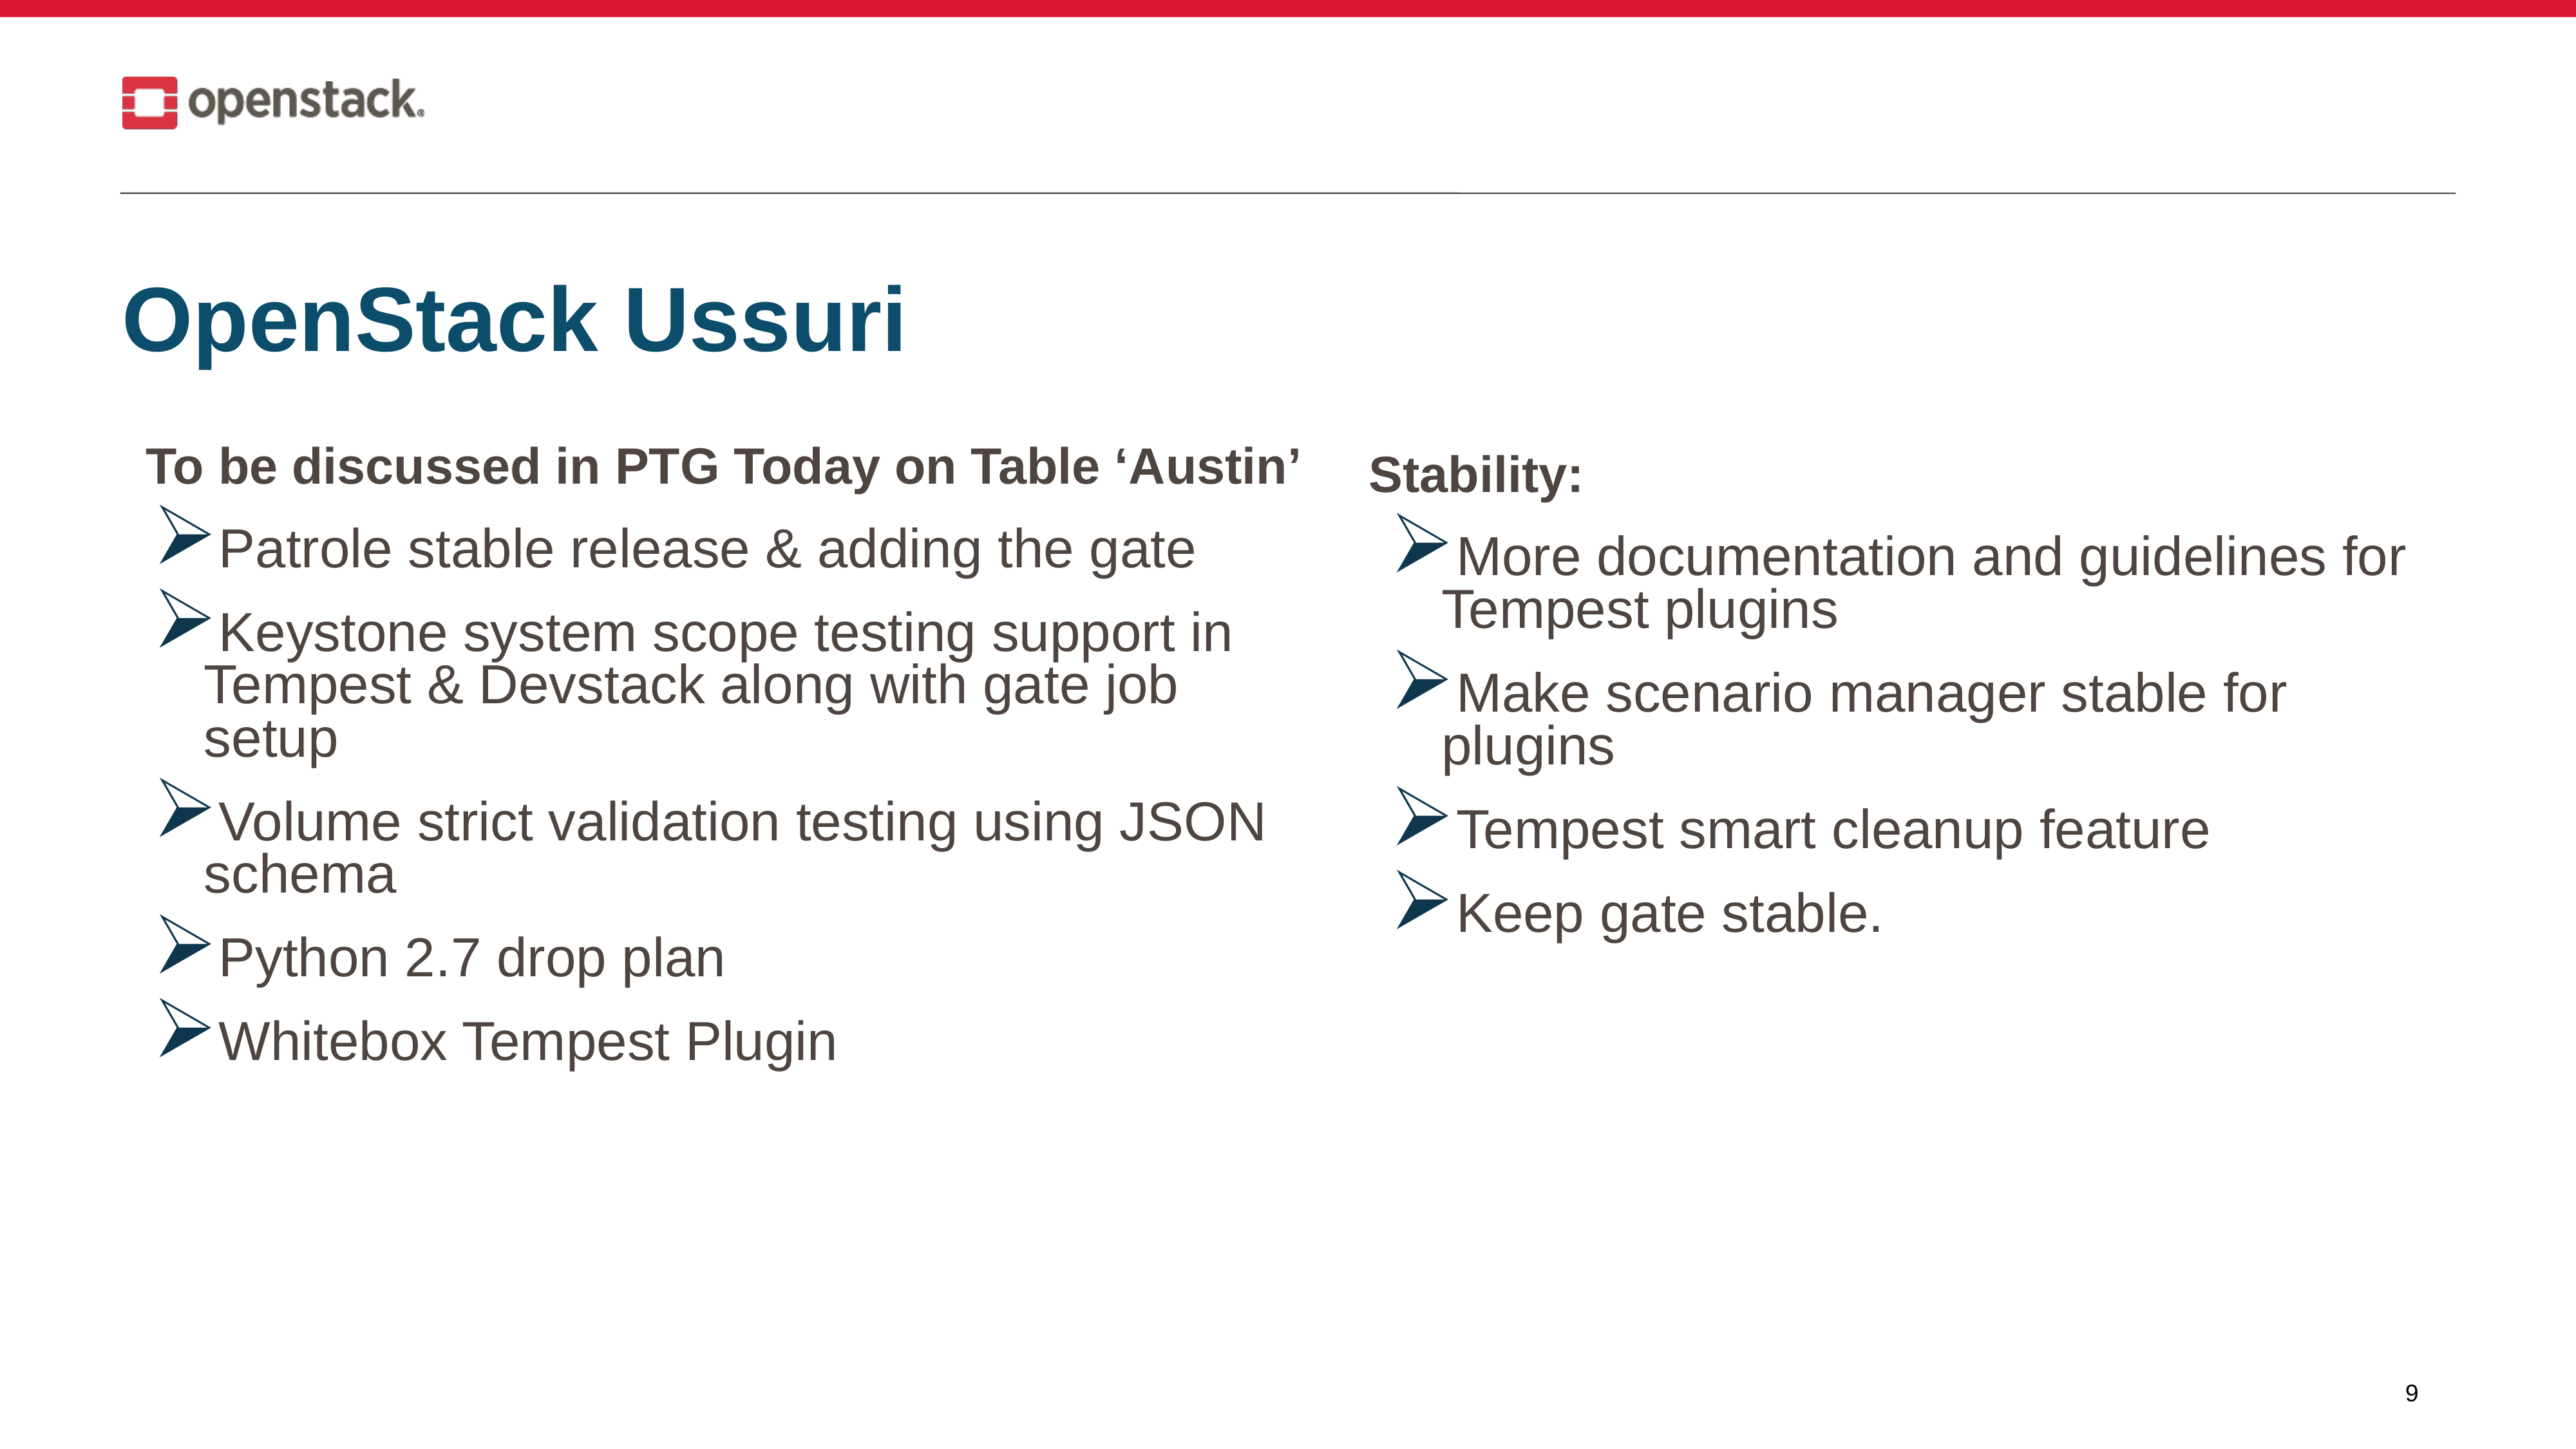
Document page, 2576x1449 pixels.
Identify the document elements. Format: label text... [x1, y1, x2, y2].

text_box OpenStack Ussuri [117, 224, 2152, 375]
text_box To be discussed in PTG Today on Table ‘Austin’ Patrole stable release & adding the gate Keystone system scope testing support in Tempest & Devstack along with gate job setup Volume strict validation testing using JSON schema Python 2.7 drop plan Whitebox Tempest Plugin [126, 428, 1314, 1401]
text_box Stability: More documentation and guidelines for Tempest plugins Make scenario manager stable for plugins Tempest smart cleanup feature Keep gate stable. [1363, 435, 2479, 1449]
picture [122, 77, 426, 131]
